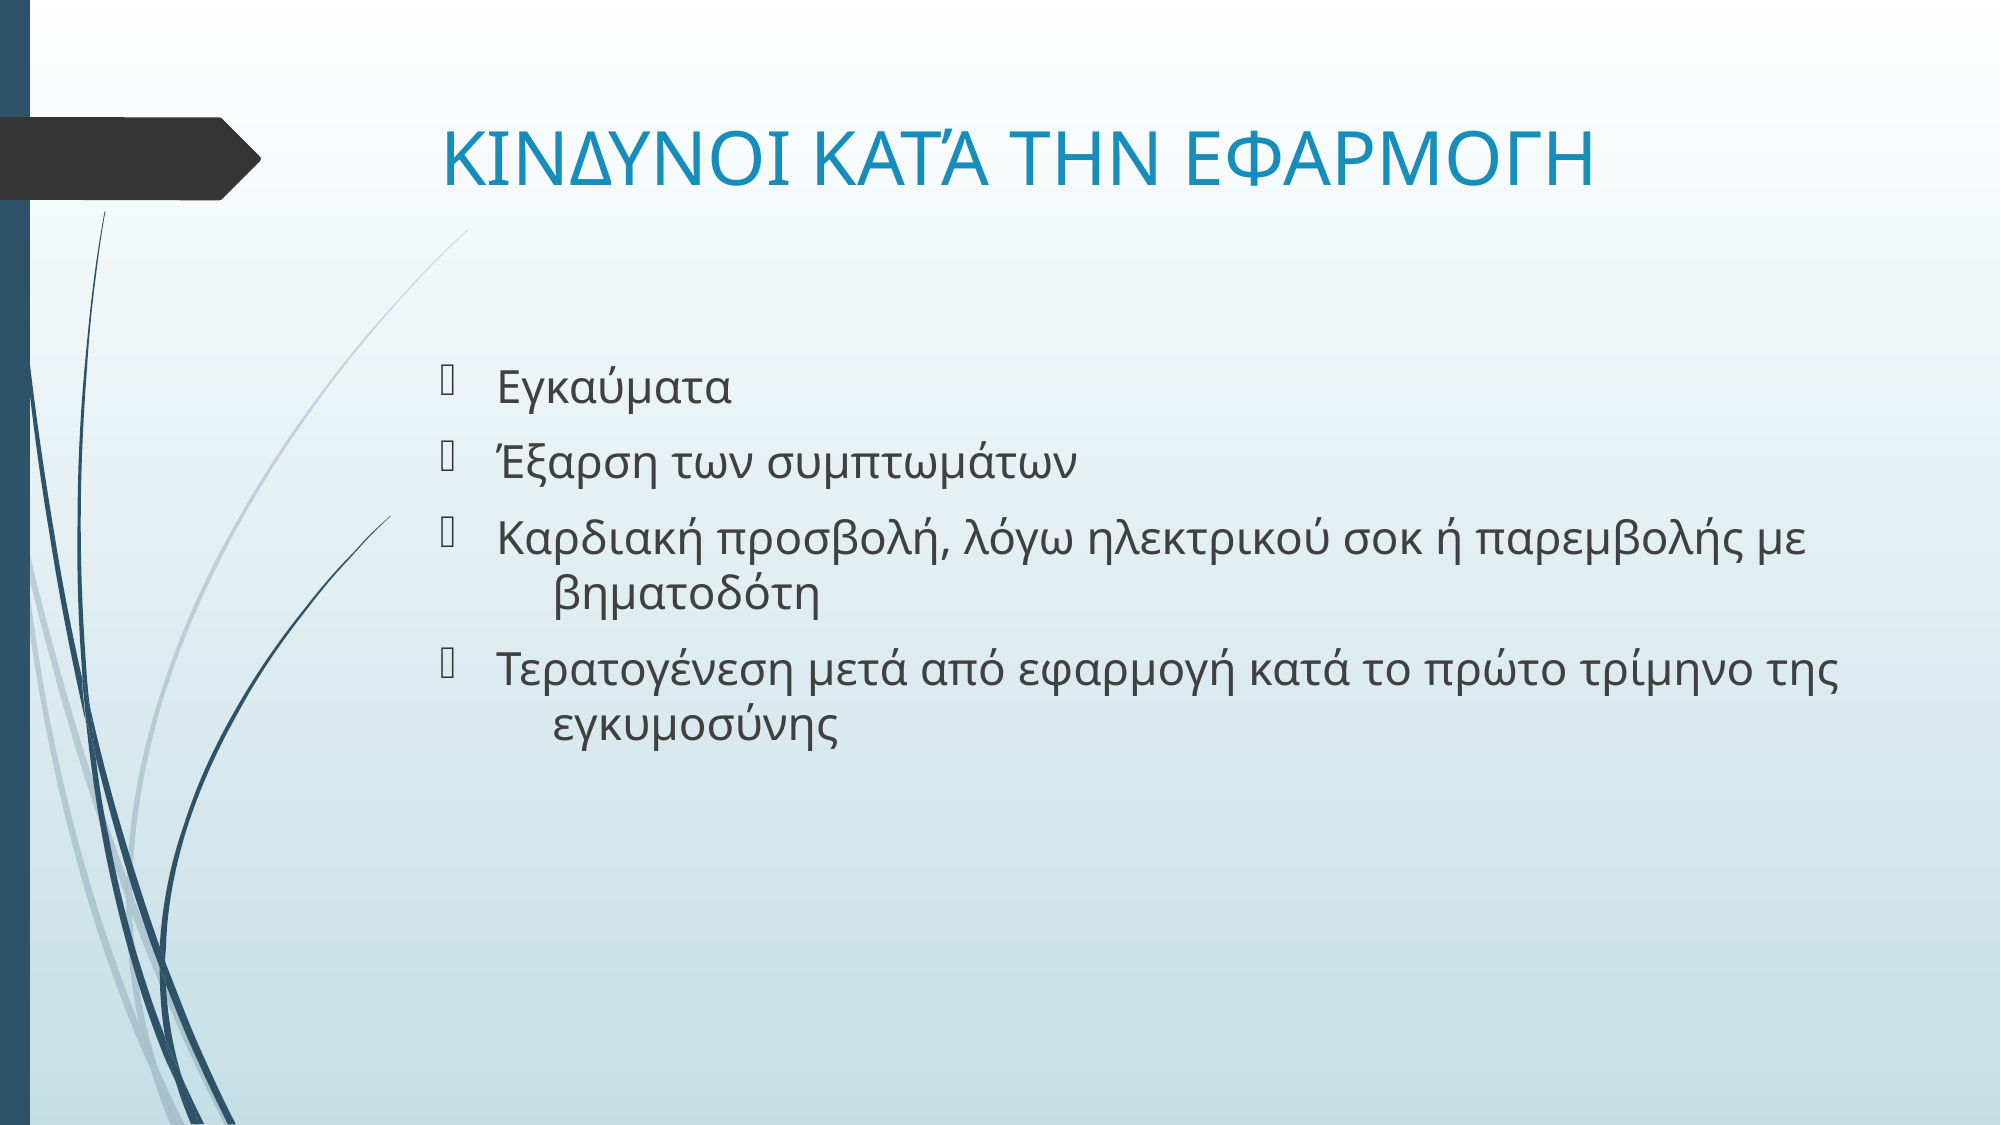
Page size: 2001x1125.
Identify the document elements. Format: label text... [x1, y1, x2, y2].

list Εγκαύματα Έξαρση των συμπτωμάτων Καρδιακή προσβολή, λόγω ηλεκτρικού σοκ ή παρεμβολής με βηματοδότη Τερατογένεση μετά από εφαρμογή κατά το πρώτο τρίμηνο της εγκυμοσύνης [424, 350, 1888, 970]
title ΚΙΝΔΥΝΟΙ ΚΑΤΆ ΤΗΝ ΕΦΑΡΜΟΓΗ [425, 102, 1888, 313]
